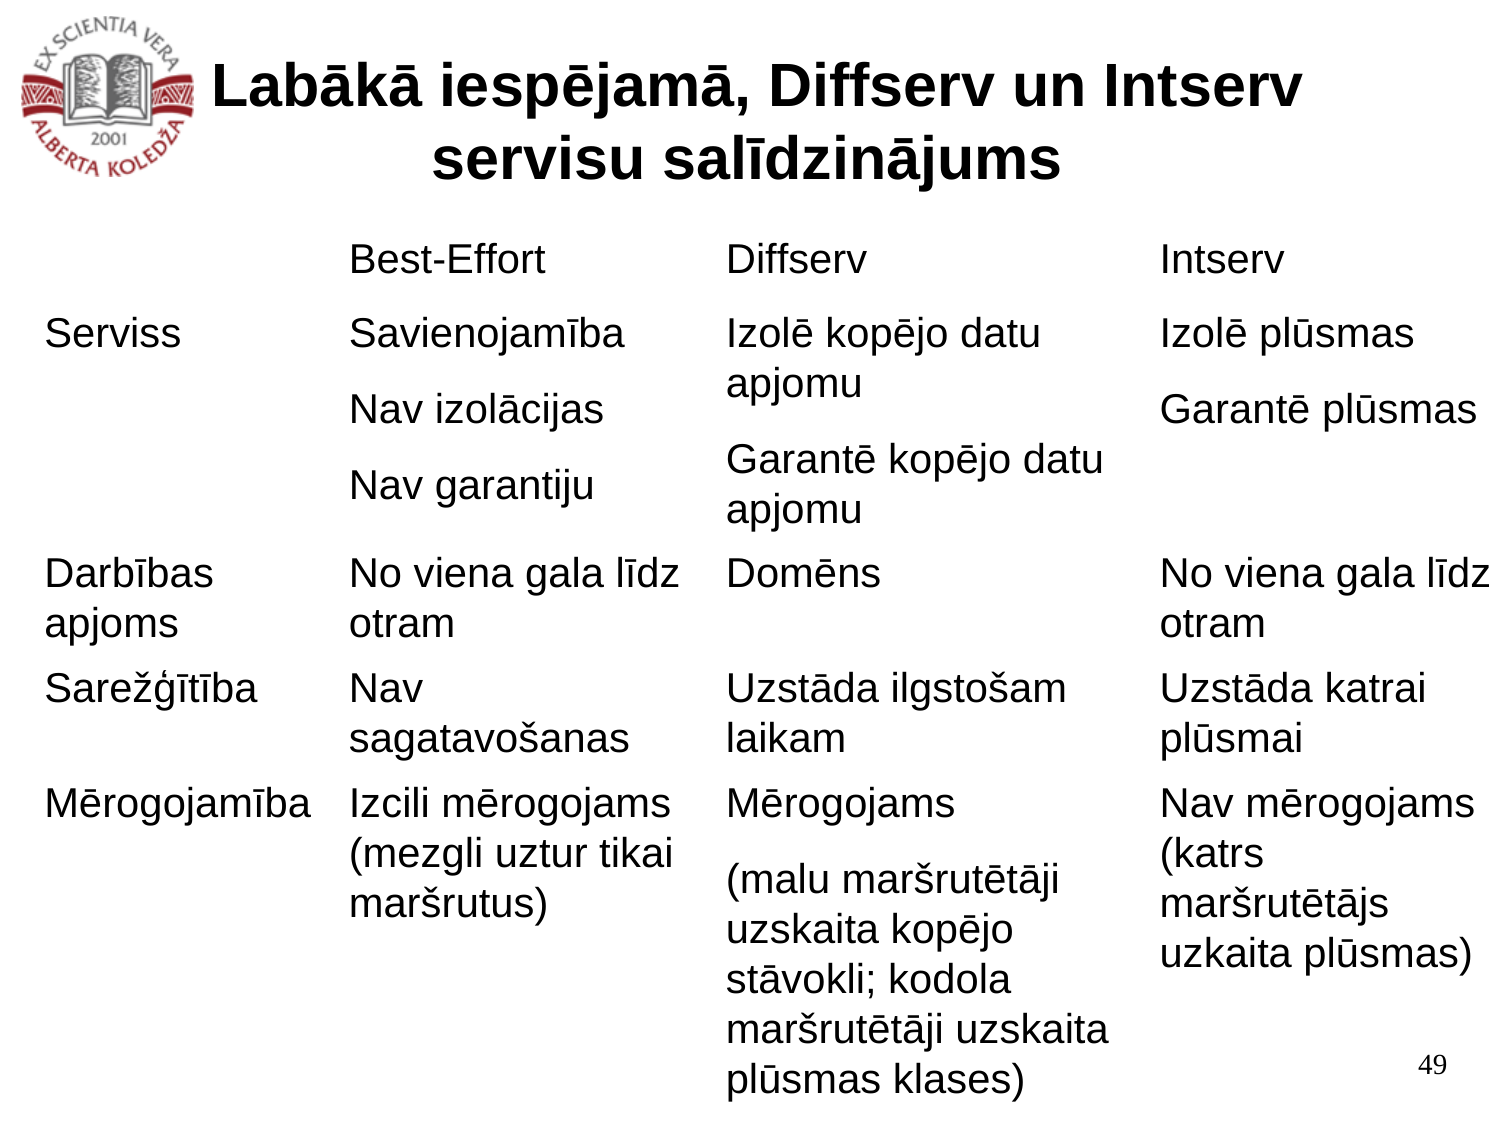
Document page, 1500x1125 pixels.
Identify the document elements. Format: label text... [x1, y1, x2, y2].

table_cell Sarežģītība [30, 654, 334, 768]
picture [21, 16, 194, 177]
table_cell Nav mērogojams (katrs maršrutētājs uzkaita plūsmas) [1145, 768, 1500, 1125]
table_cell Mērogojamība [30, 768, 334, 1125]
table_cell Serviss [30, 298, 334, 539]
table_cell Nav sagatavošanas [334, 654, 711, 768]
table_cell Izcili mērogojams (mezgli uztur tikai maršrutus) [334, 768, 711, 1125]
table_cell Uzstāda katrai plūsmai [1145, 654, 1500, 768]
table_cell Mērogojams (malu maršrutētāji uzskaita kopējo stāvokli; kodola maršrutētāji uzskaita plūsmas klases) [711, 768, 1145, 1125]
table_cell Izolē kopējo datu apjomu Garantē kopējo datu apjomu [711, 298, 1145, 539]
table_cell Izolē plūsmas Garantē plūsmas [1145, 298, 1500, 539]
title Labākā iespējamā, Diffserv un Intserv servisu salīdzinājums [85, 37, 1410, 200]
table_header Intserv [1145, 225, 1500, 298]
table_cell Domēns [711, 539, 1145, 654]
table_cell Savienojamība Nav izolācijas Nav garantiju [334, 298, 711, 539]
table_cell Uzstāda ilgstošam laikam [711, 654, 1145, 768]
table_cell Darbības apjoms [30, 539, 334, 654]
table_header Best-Effort [334, 225, 711, 298]
table_header Diffserv [711, 225, 1145, 298]
table_cell No viena gala līdz otram [334, 539, 711, 654]
table_cell No viena gala līdz otram [1145, 539, 1500, 654]
table_header [30, 225, 334, 298]
